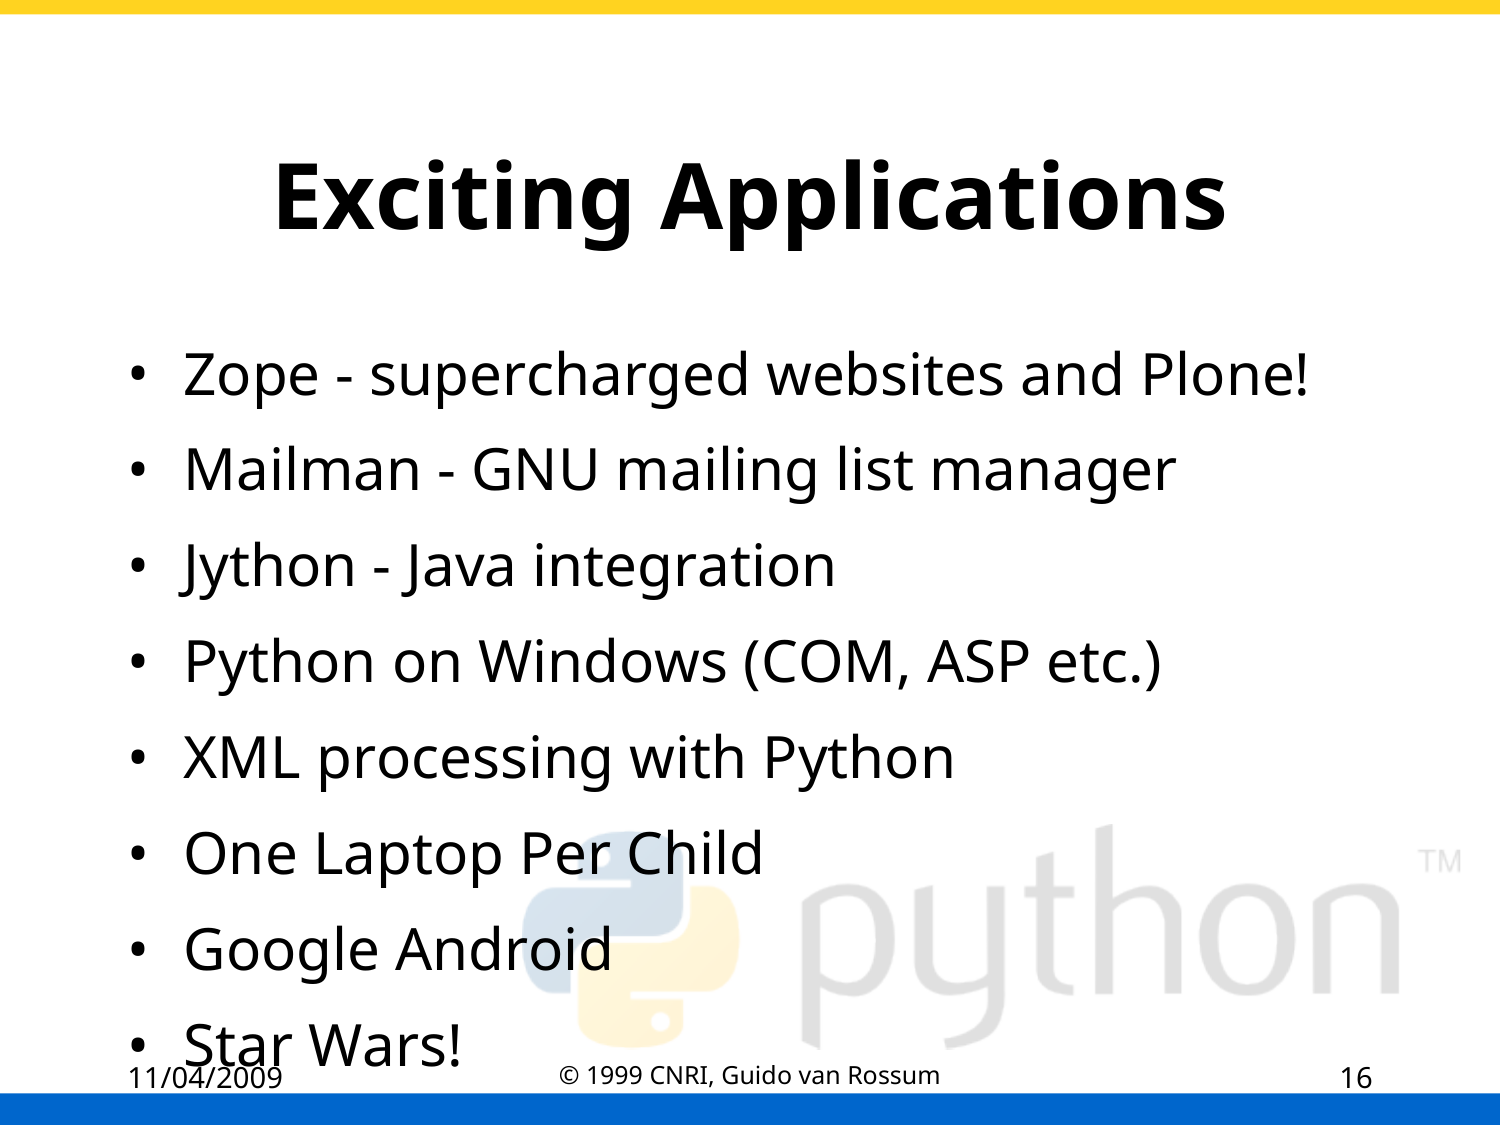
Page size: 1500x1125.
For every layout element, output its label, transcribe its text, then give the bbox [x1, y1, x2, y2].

title Exciting Applications [112, 99, 1388, 288]
list Zope - supercharged websites and Plone! Mailman - GNU mailing list manager Jython - Java integration Python on Windows (COM, ASP etc.) XML processing with Python One Laptop Per Child Google Android Star Wars! [112, 324, 1476, 1001]
